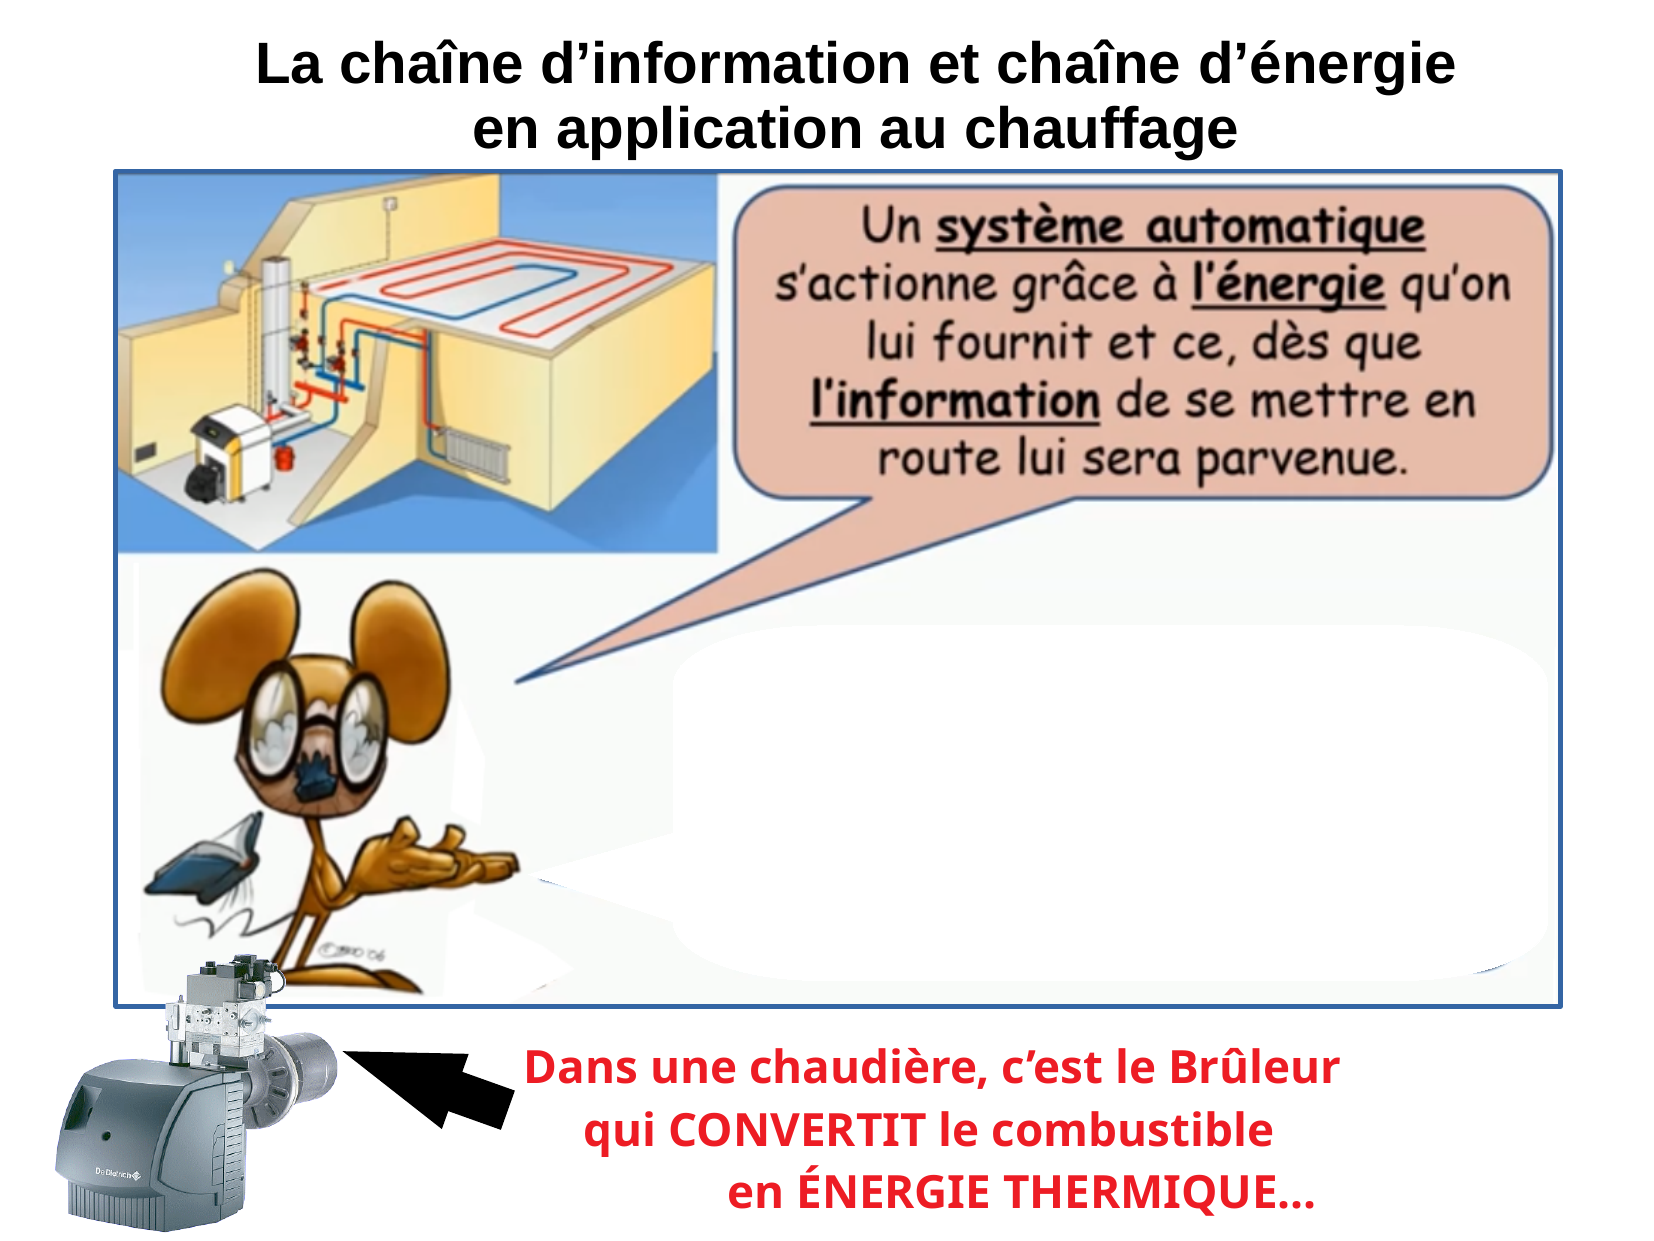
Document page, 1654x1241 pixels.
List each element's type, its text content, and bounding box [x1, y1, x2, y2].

text_box La chaîne d’information et chaîne d’énergie en application au chauffage [165, 23, 1548, 169]
text_box [528, 625, 1548, 981]
text_box Dans une chaudière, c’est le Brûleur qui CONVERTIT le combustible en ÉNERGIE THERMIQUE... [425, 1027, 1619, 1236]
picture [47, 173, 1559, 1241]
